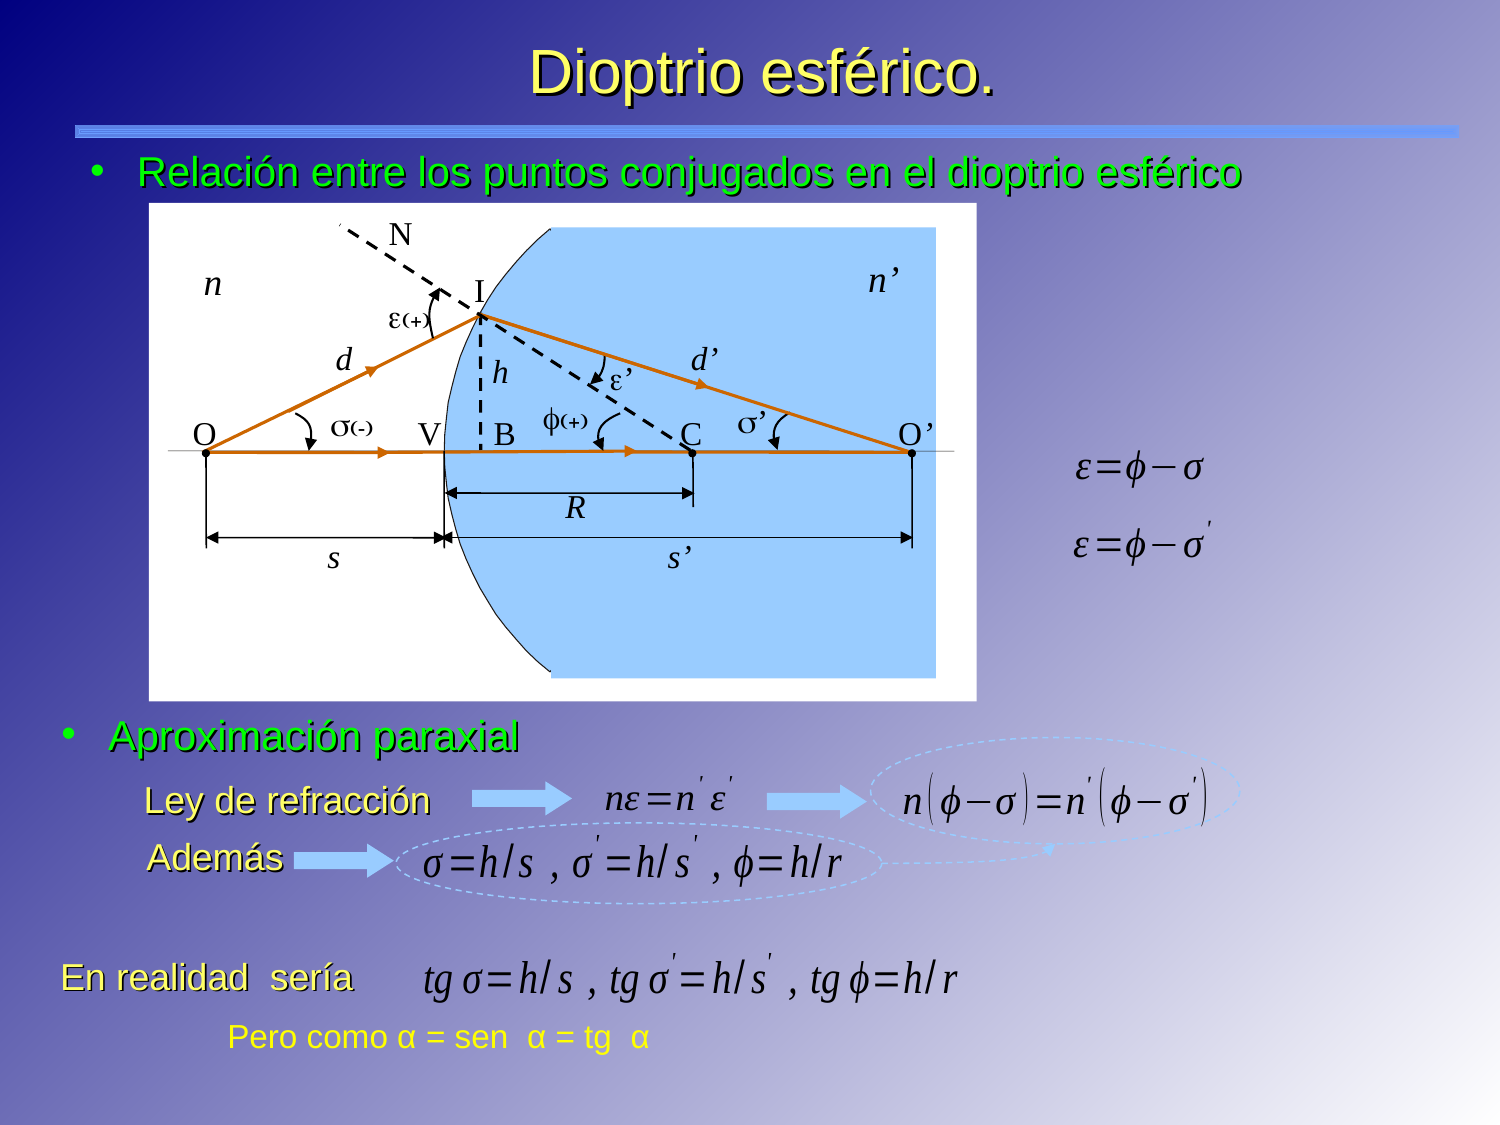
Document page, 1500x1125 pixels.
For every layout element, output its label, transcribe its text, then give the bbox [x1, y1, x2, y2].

text_box [75, 125, 1460, 138]
text_box [294, 845, 393, 877]
text_box N [377, 212, 424, 253]
text_box d [312, 337, 376, 378]
text_box Ley de refracción [128, 768, 446, 829]
text_box n’ [852, 255, 916, 301]
text_box [767, 785, 866, 818]
text_box d’ [681, 337, 728, 378]
text_box Dioptrio esférico. [50, 23, 1476, 114]
text_box (+) [383, 295, 434, 336]
text_box (-) [324, 402, 379, 443]
chart [1062, 513, 1220, 567]
chart [413, 828, 859, 888]
text_box ’ [727, 399, 778, 441]
chart [413, 945, 972, 1004]
text_box Relación entre los puntos conjugados en el dioptrio esférico [74, 137, 1405, 226]
text_box I [456, 268, 503, 309]
text_box O [181, 412, 228, 453]
chart [1063, 443, 1212, 491]
text_box Además [131, 825, 299, 886]
text_box Aproximación paraxial [46, 700, 1376, 789]
text_box ’ [596, 356, 647, 397]
chart [892, 767, 1224, 827]
text_box Pero como α = sen α = tg α [206, 1001, 798, 1069]
text_box ’ [753, 399, 778, 407]
chart [594, 770, 747, 819]
text_box [148, 202, 977, 700]
text_box s [302, 534, 366, 575]
text_box B [481, 412, 528, 450]
text_box ’ [619, 356, 647, 365]
text_box R [552, 484, 599, 525]
text_box C [668, 412, 715, 453]
text_box n [190, 257, 236, 303]
text_box V [406, 412, 453, 450]
text_box O’ [884, 412, 947, 453]
text_box [472, 782, 571, 815]
text_box h [477, 350, 524, 391]
text_box s’ [656, 534, 703, 575]
text_box (+) [540, 395, 591, 436]
text_box En realidad sería [45, 944, 379, 1006]
